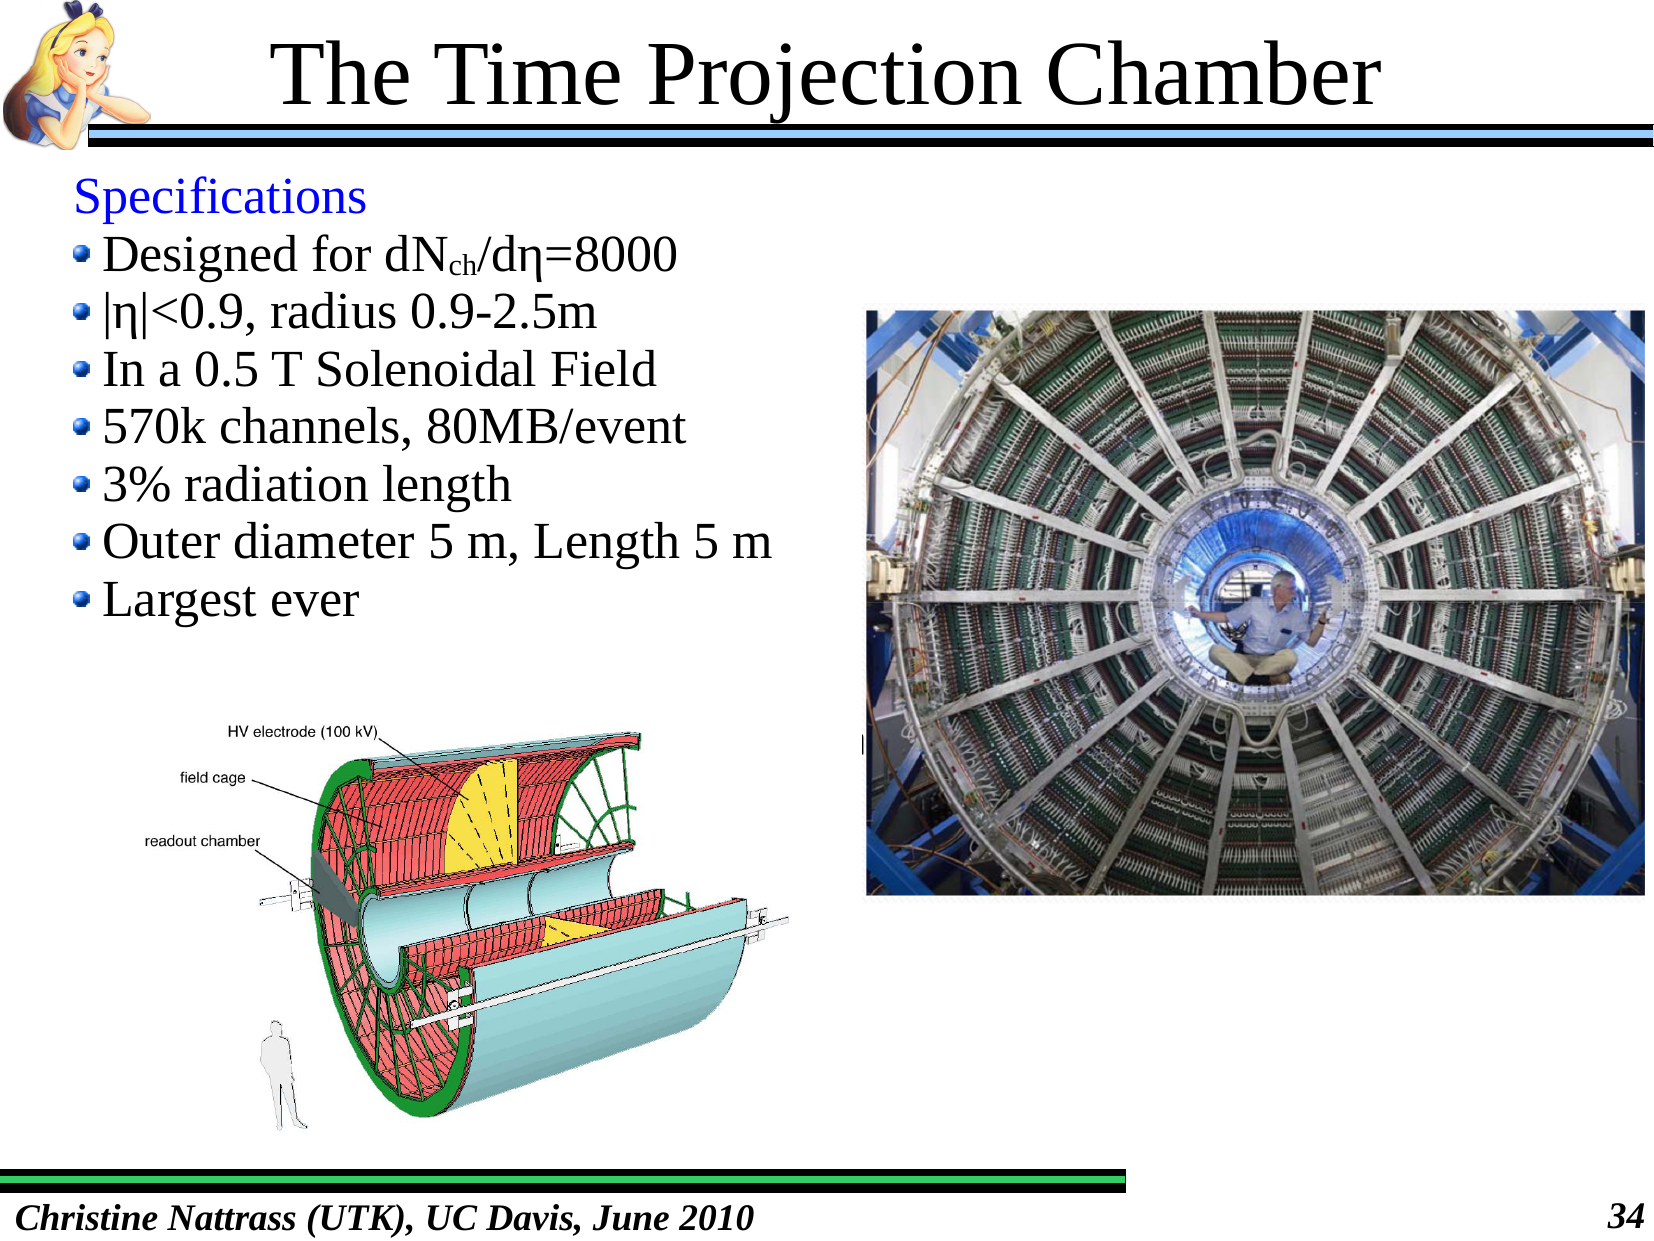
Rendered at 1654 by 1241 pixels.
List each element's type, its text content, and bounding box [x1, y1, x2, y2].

picture [3, 0, 82, 150]
text_box Specifications Designed for dNch/dη=8000 |η|<0.9, radius 0.9-2.5m In a 0.5 T Solenoidal Field 570k channels, 80MB/event 3% radiation length Outer diameter 5 m, Length 5 m Largest ever [58, 160, 809, 660]
picture [144, 692, 824, 1144]
picture [862, 303, 1645, 904]
title The Time Projection Chamber [82, 0, 1571, 151]
